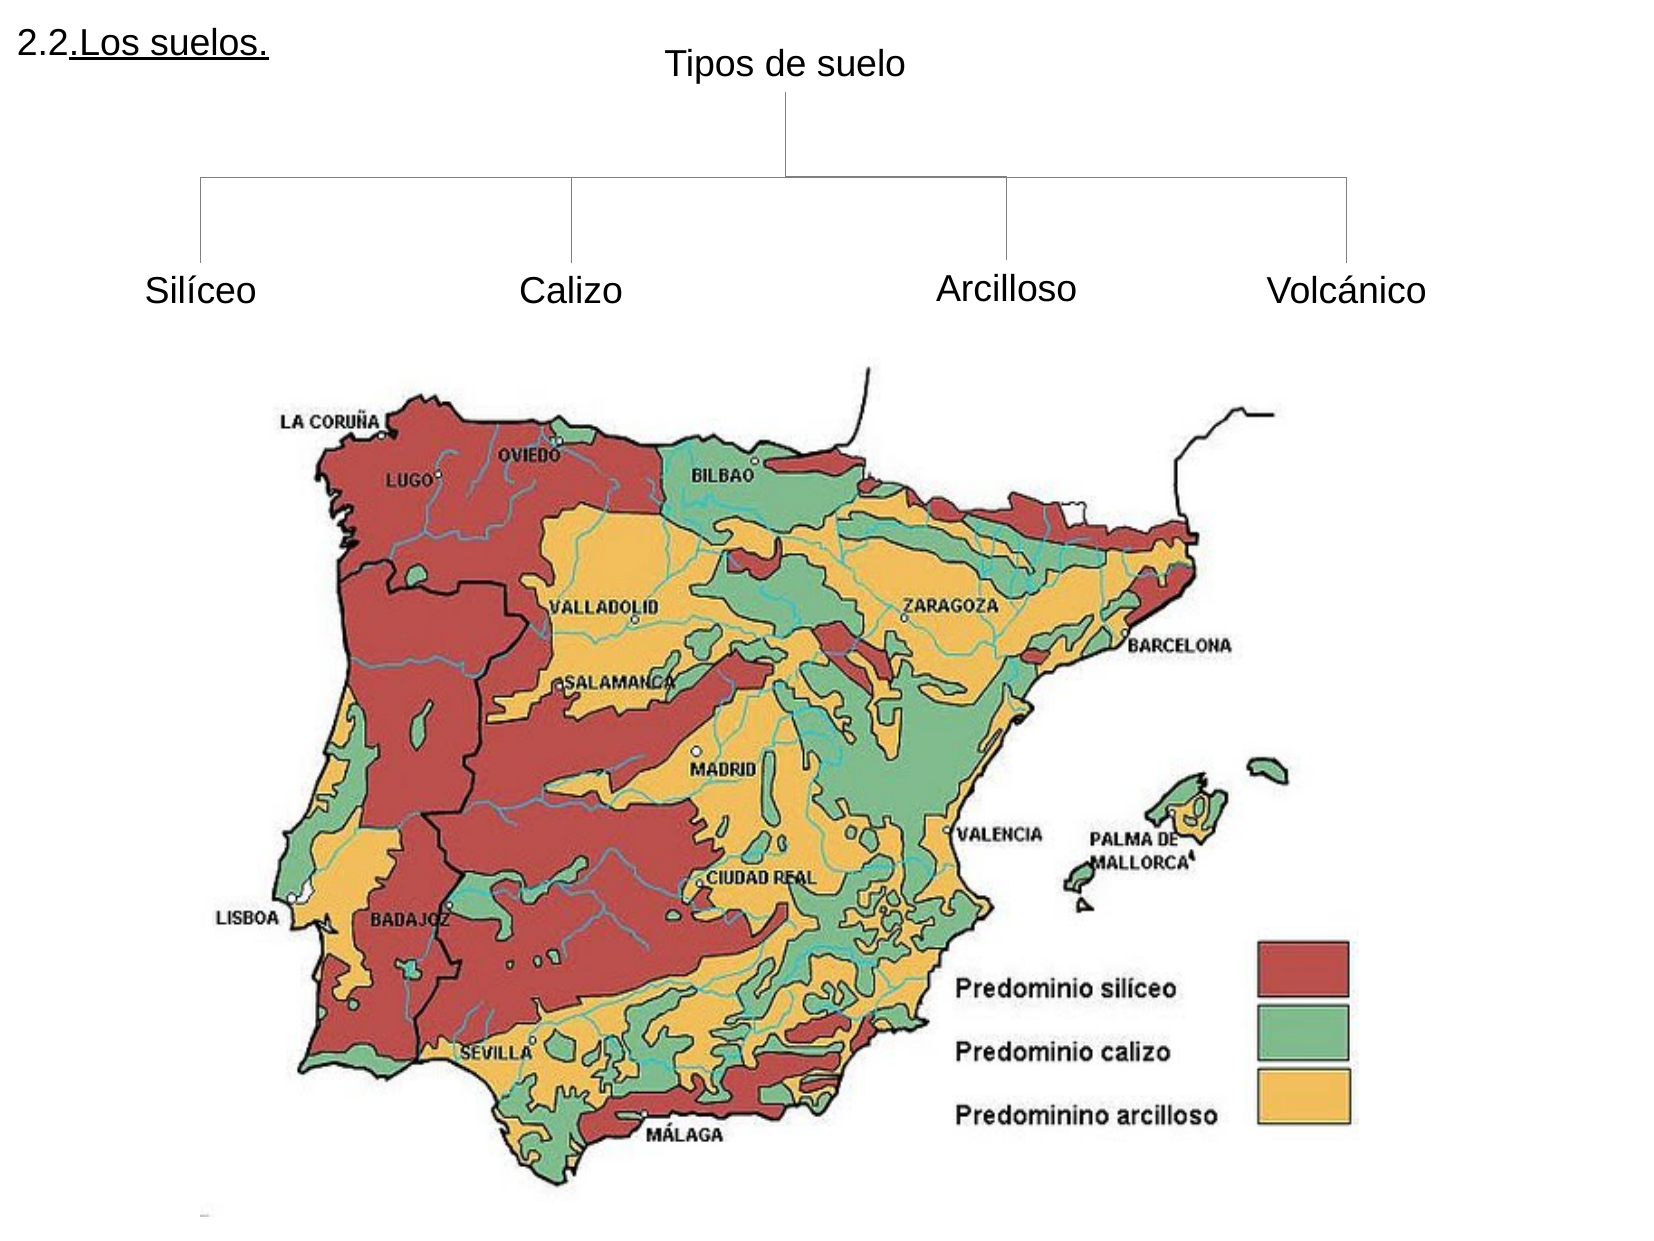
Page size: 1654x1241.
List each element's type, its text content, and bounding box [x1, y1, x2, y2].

text_box Volcánico [1251, 262, 1442, 319]
text_box Calizo [504, 262, 638, 319]
text_box Tipos de suelo [649, 35, 922, 93]
text_box Silíceo [129, 262, 272, 319]
picture [200, 327, 1359, 1217]
text_box Arcilloso [921, 259, 1093, 317]
text_box 2.2.Los suelos. [2, 14, 284, 71]
